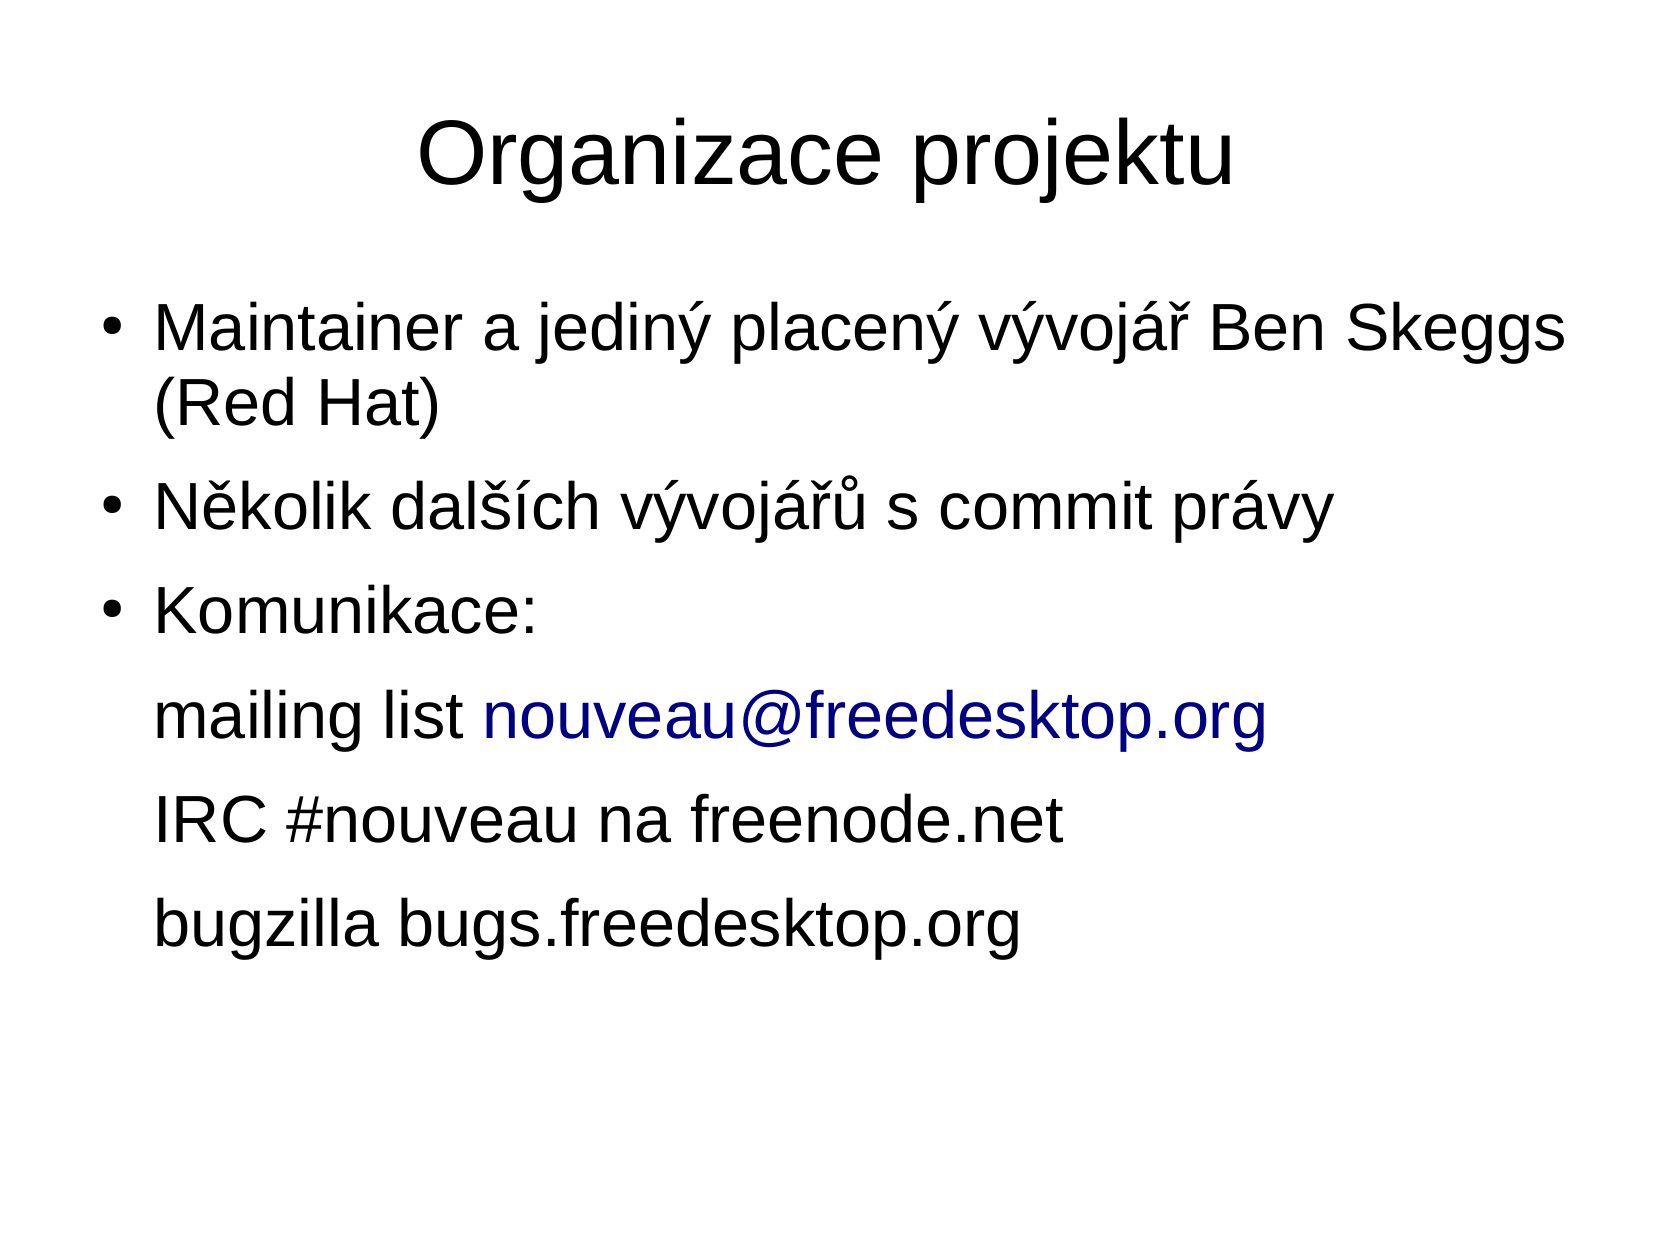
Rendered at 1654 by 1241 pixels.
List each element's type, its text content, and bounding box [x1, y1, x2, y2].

list Maintainer a jediný placený vývojář Ben Skeggs (Red Hat) Několik dalších vývojářů s commit právy Komunikace: mailing list nouveau@freedesktop.org IRC #nouveau na freenode.net bugzilla bugs.freedesktop.org [82, 290, 1571, 1109]
title Organizace projektu [82, 56, 1571, 250]
